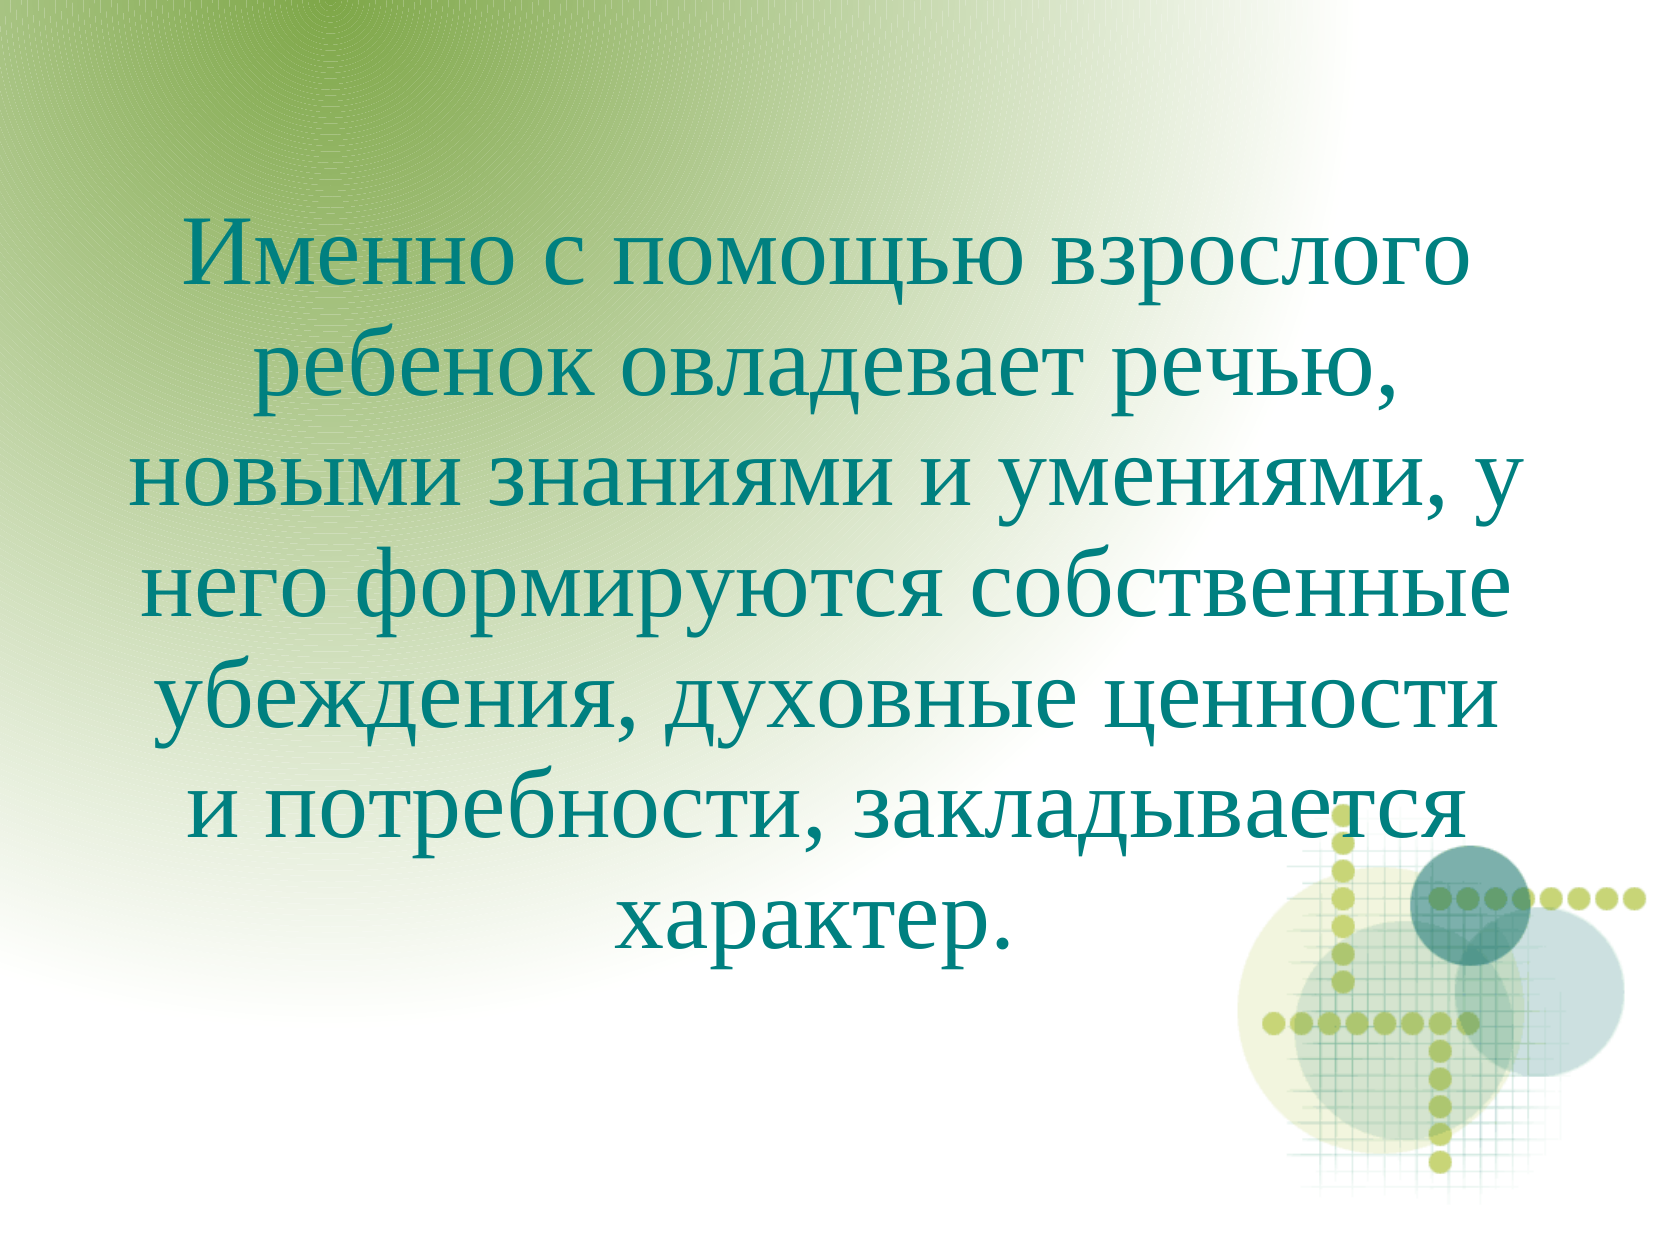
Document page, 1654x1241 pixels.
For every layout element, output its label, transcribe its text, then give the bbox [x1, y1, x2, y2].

picture [1224, 792, 1654, 1211]
subtitle Именно с помощью взрослого ребенок овладевает речью, новыми знаниями и умениями, у него формируются собственные убеждения, духовные ценности и потребности, закладывается характер. [121, 110, 1534, 1119]
